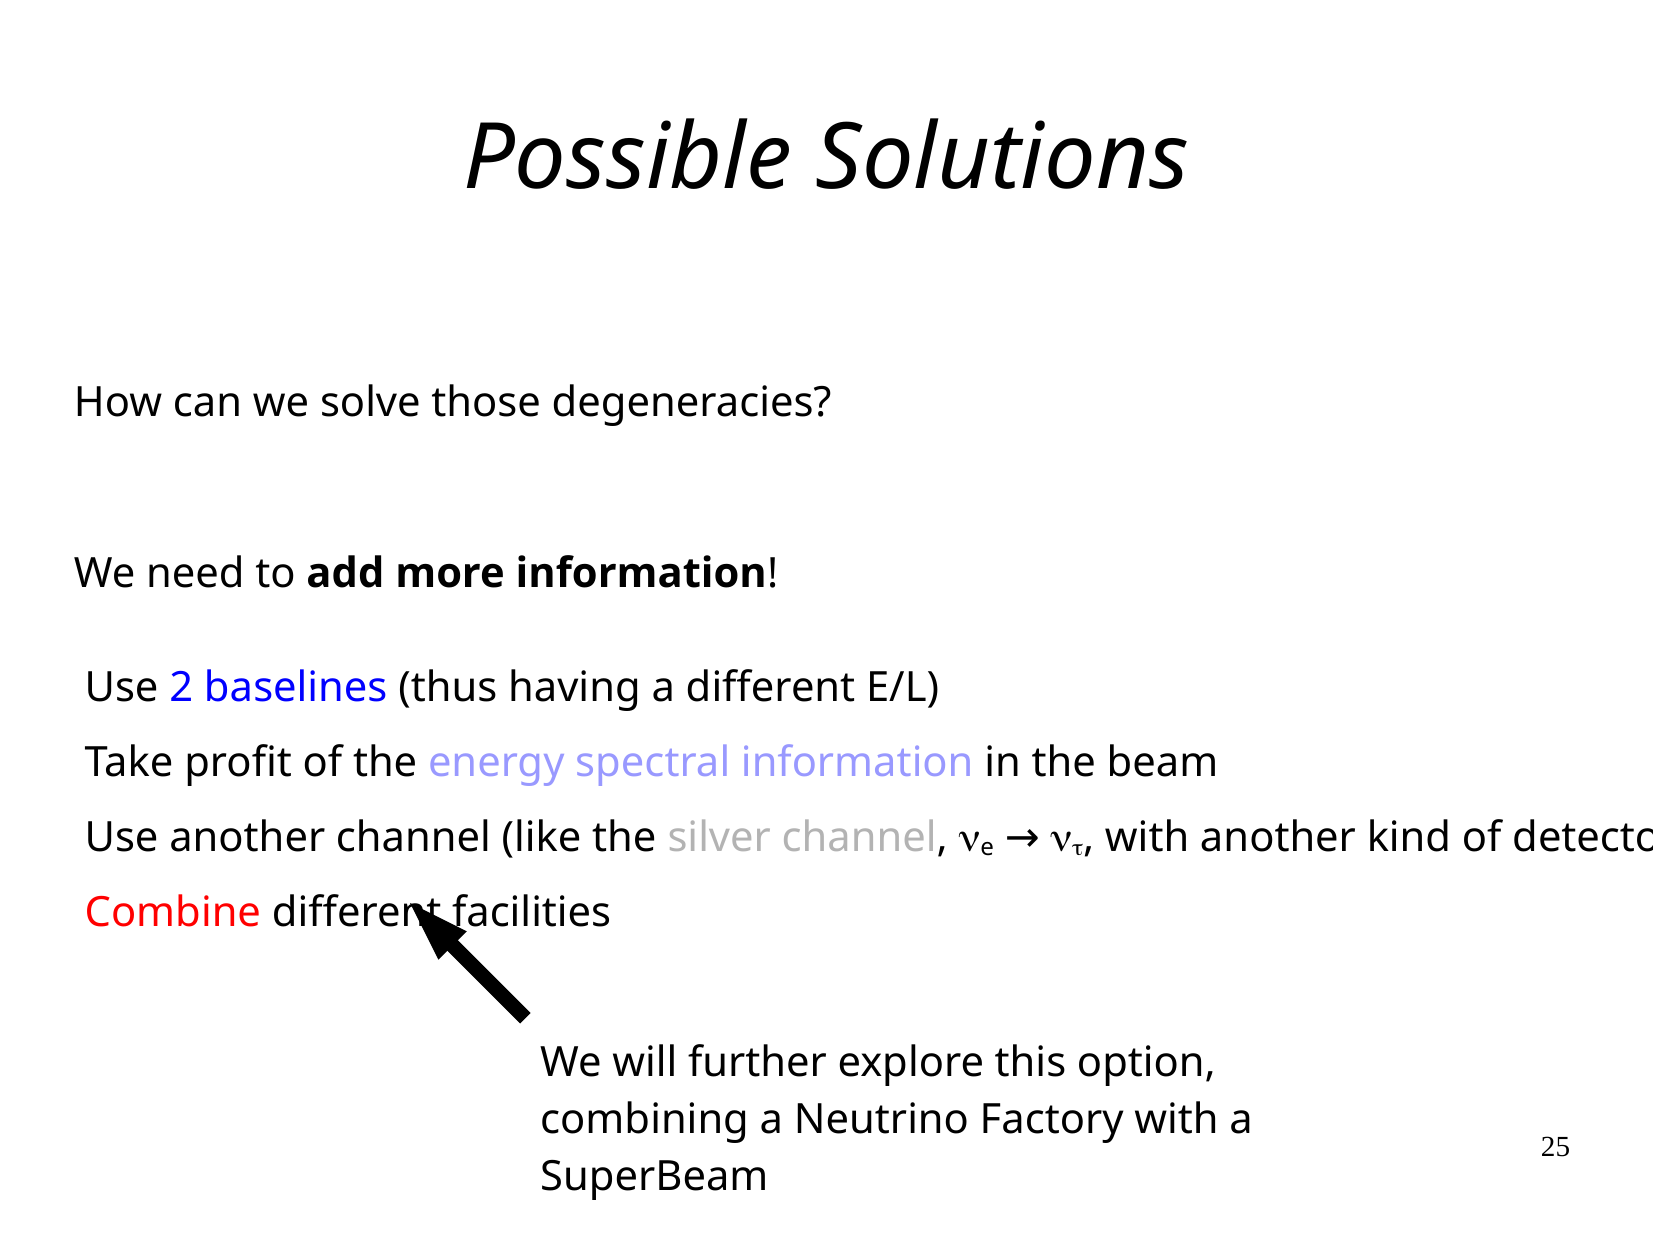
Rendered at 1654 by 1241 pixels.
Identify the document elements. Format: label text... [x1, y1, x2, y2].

text_box How can we solve those degeneracies? We need to add more information! Use 2 baselines (thus having a different E/L) Take profit of the energy spectral information in the beam Use another channel (like the silver channel, ne → nt, with another kind of detector) Combine different facilities [59, 364, 1643, 901]
text_box We will further explore this option, combining a Neutrino Factory with a SuperBeam [525, 1024, 1402, 1139]
title Possible Solutions [82, 56, 1571, 250]
